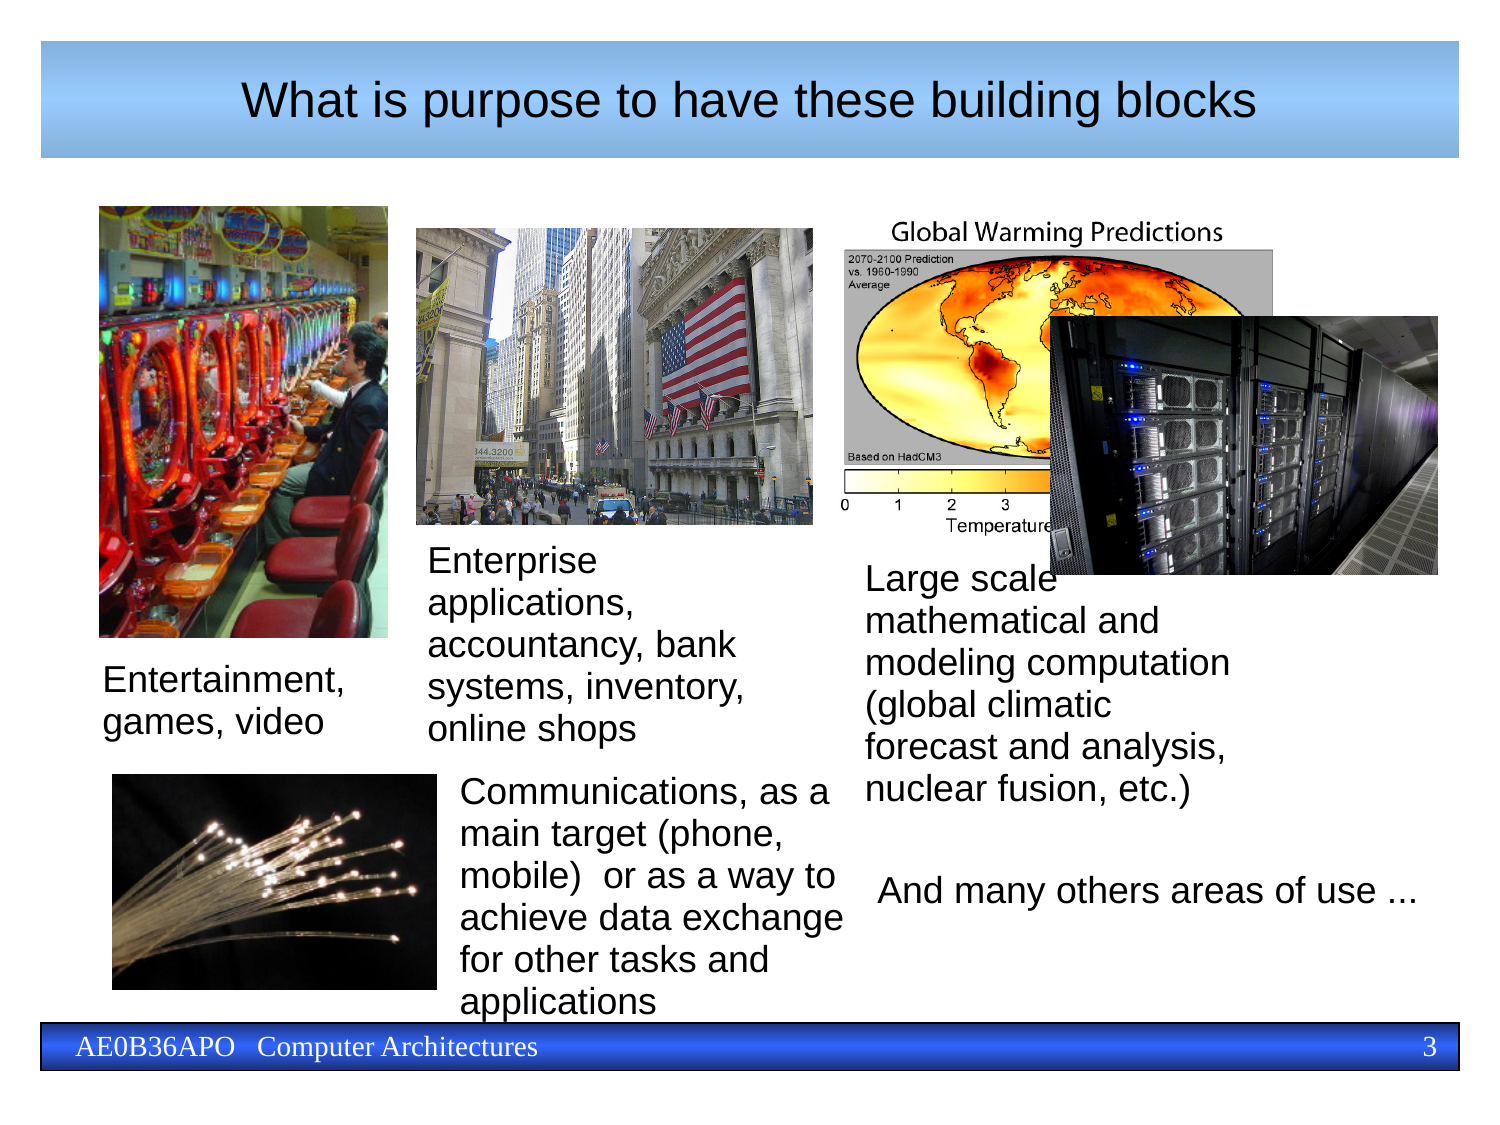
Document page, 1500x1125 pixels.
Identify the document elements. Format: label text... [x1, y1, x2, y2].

picture [99, 206, 388, 638]
text_box Enterprise applications, accountancy, bank systems, inventory, online shops [412, 532, 813, 758]
picture [112, 774, 437, 990]
text_box And many others areas of use ... [862, 862, 1438, 1000]
picture [837, 214, 1438, 575]
picture [416, 228, 813, 526]
text_box Communications, as a main target (phone, mobile) or as a way to achieve data exchange for other tasks and applications [444, 763, 870, 1031]
text_box Entertainment, games, video [87, 651, 388, 751]
title What is purpose to have these building blocks [41, 41, 1459, 158]
text_box Large scale mathematical and modeling computation (global climatic forecast and analysis, nuclear fusion, etc.) [849, 549, 1250, 817]
